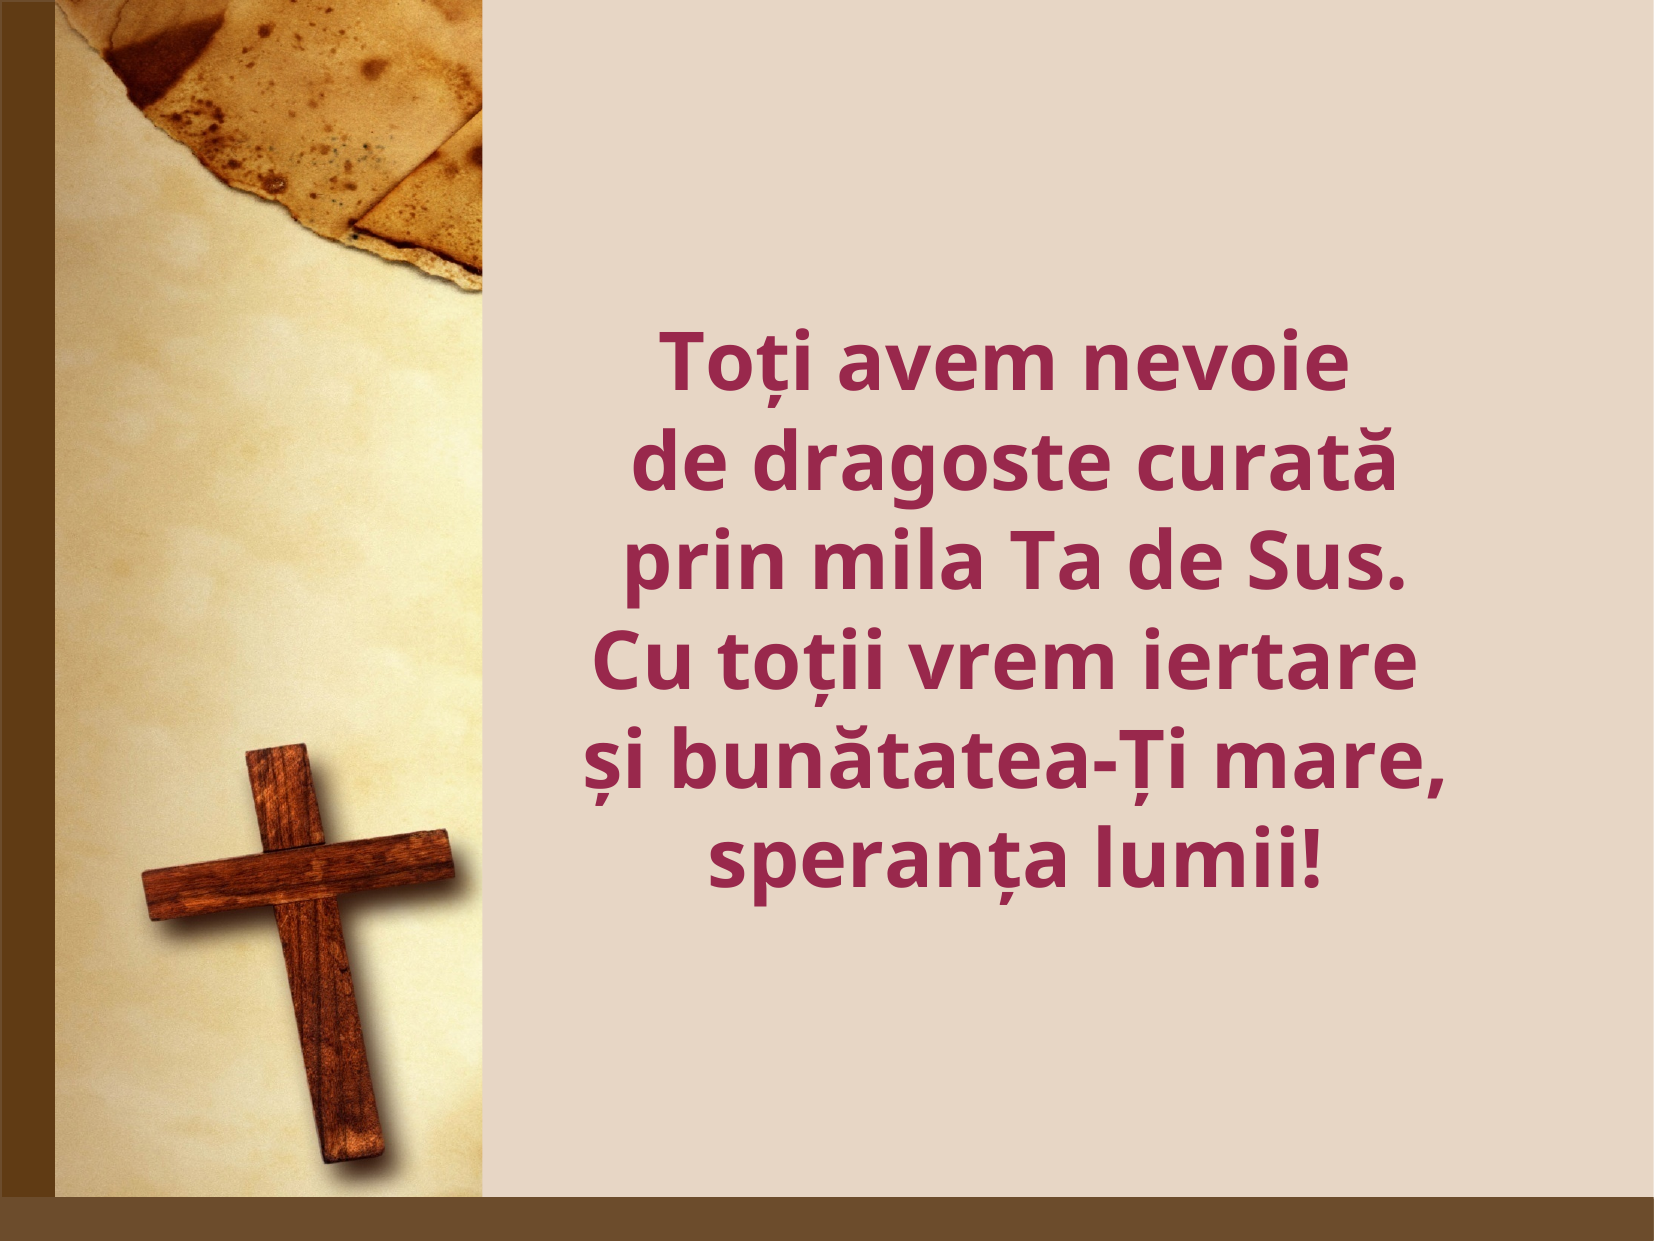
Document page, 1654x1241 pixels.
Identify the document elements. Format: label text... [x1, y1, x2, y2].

picture [55, 0, 483, 1197]
text_box Toți avem nevoie de dragoste curată prin mila Ta de Sus. Cu toții vrem iertare și bunătatea-Ți mare, speranța lumii! [314, 300, 1654, 951]
